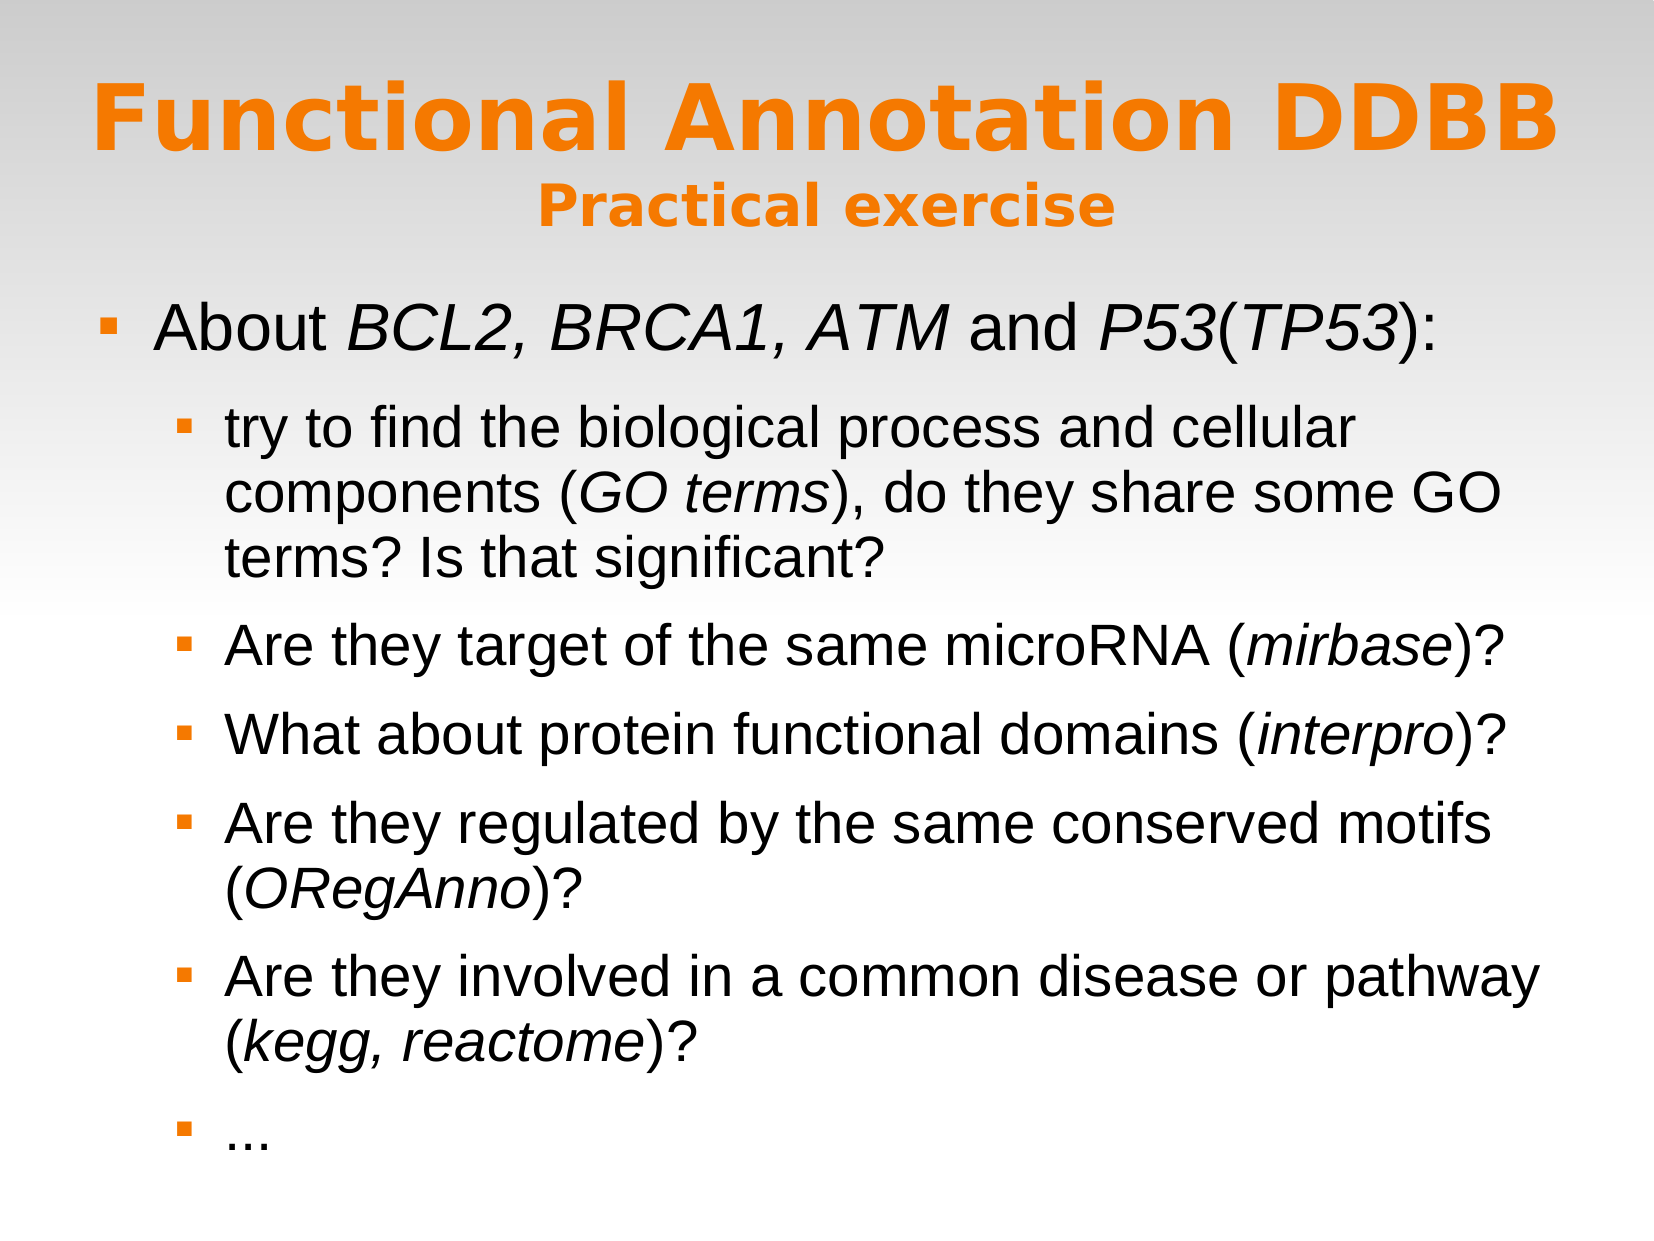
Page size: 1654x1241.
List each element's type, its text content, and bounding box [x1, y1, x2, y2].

title Functional Annotation DDBB Practical exercise [82, 56, 1571, 250]
list About BCL2, BRCA1, ATM and P53(TP53): try to find the biological process and cellular components (GO terms), do they share some GO terms? Is that significant? Are they target of the same microRNA (mirbase)? What about protein functional domains (interpro)? Are they regulated by the same conserved motifs (ORegAnno)? Are they involved in a common disease or pathway (kegg, reactome)? ... [82, 290, 1571, 1163]
